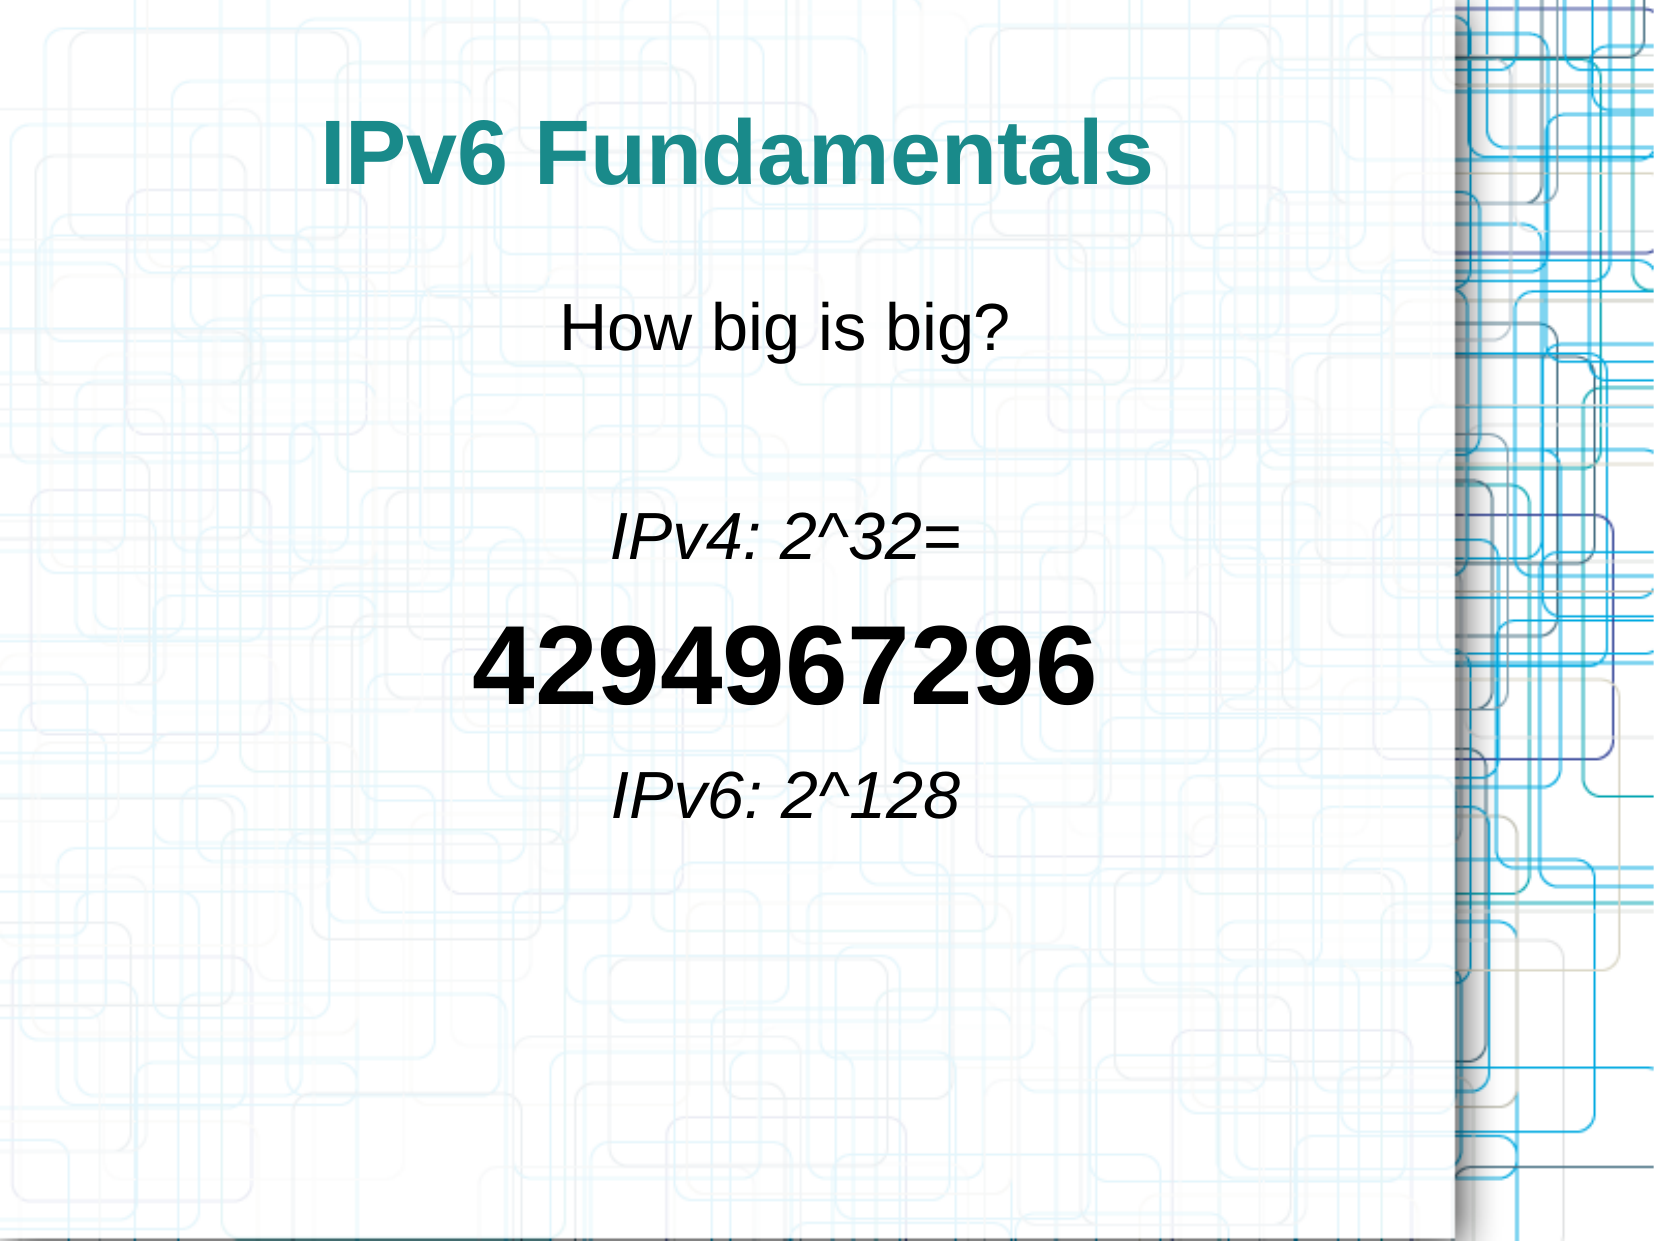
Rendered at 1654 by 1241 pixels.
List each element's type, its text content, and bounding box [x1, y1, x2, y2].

list How big is big? IPv4: 2^32= 4294967296 IPv6: 2^128 [82, 290, 1418, 1109]
picture [0, 0, 1654, 1241]
title IPv6 Fundamentals [59, 49, 1418, 257]
